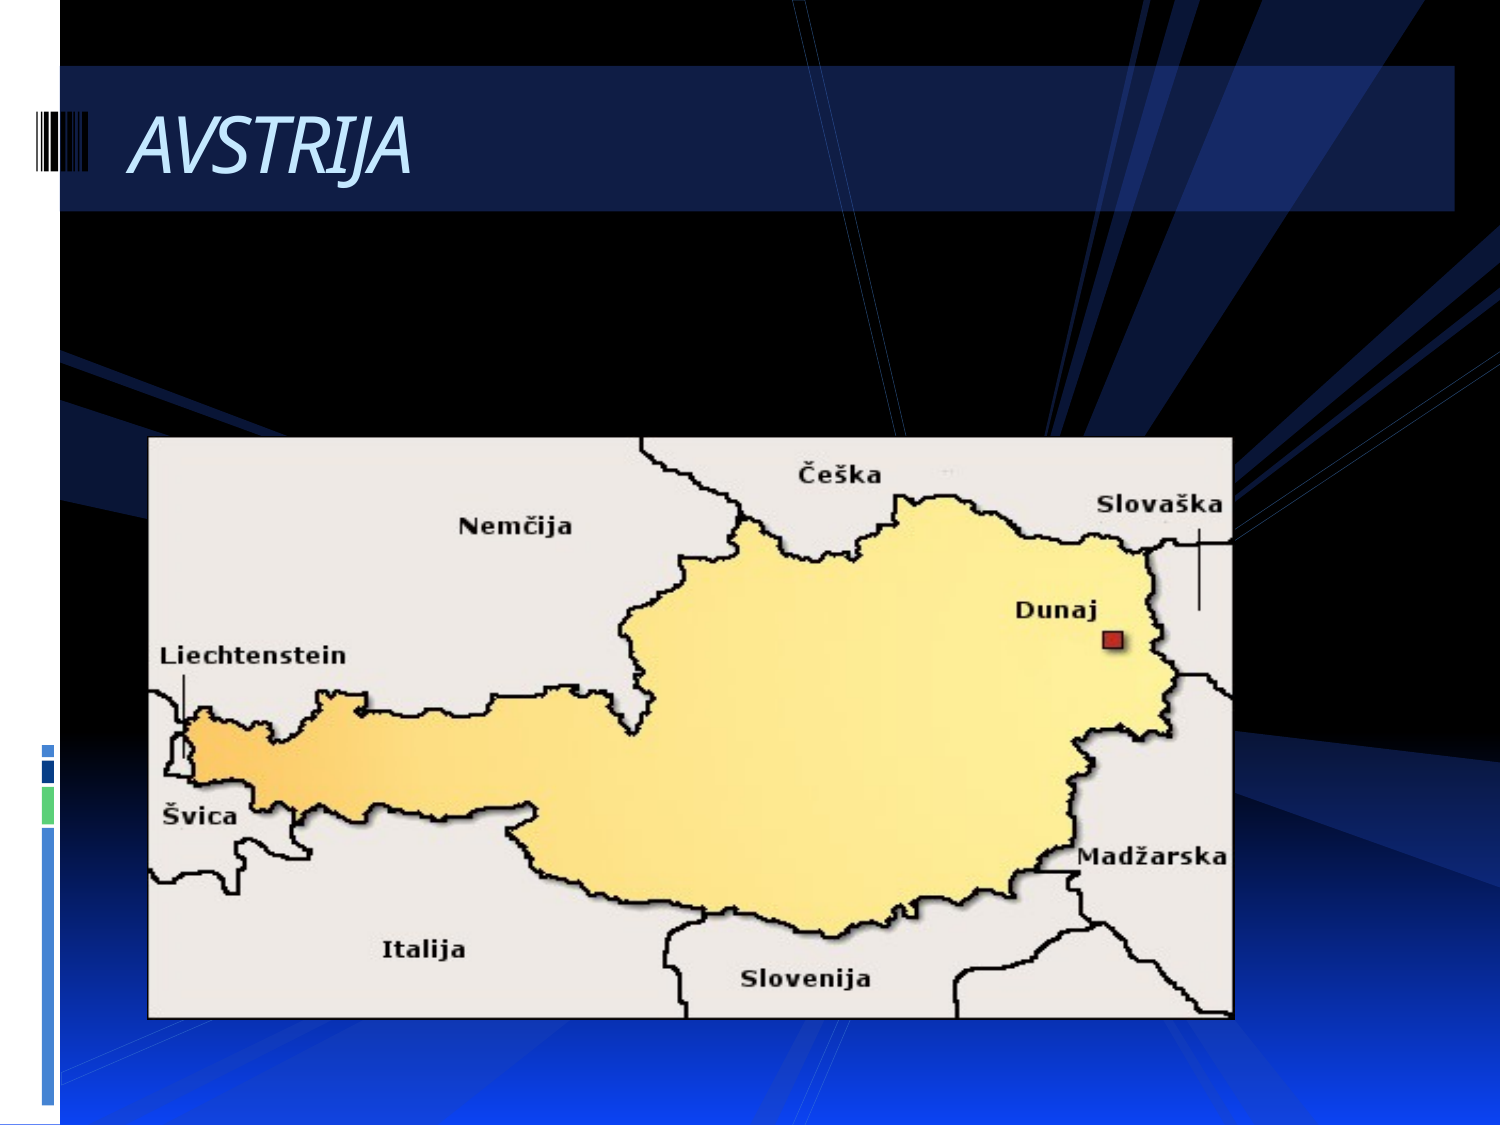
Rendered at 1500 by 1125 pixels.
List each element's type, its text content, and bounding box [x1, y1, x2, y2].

picture [147, 436, 1235, 1021]
title AVSTRIJA [115, 84, 1454, 212]
